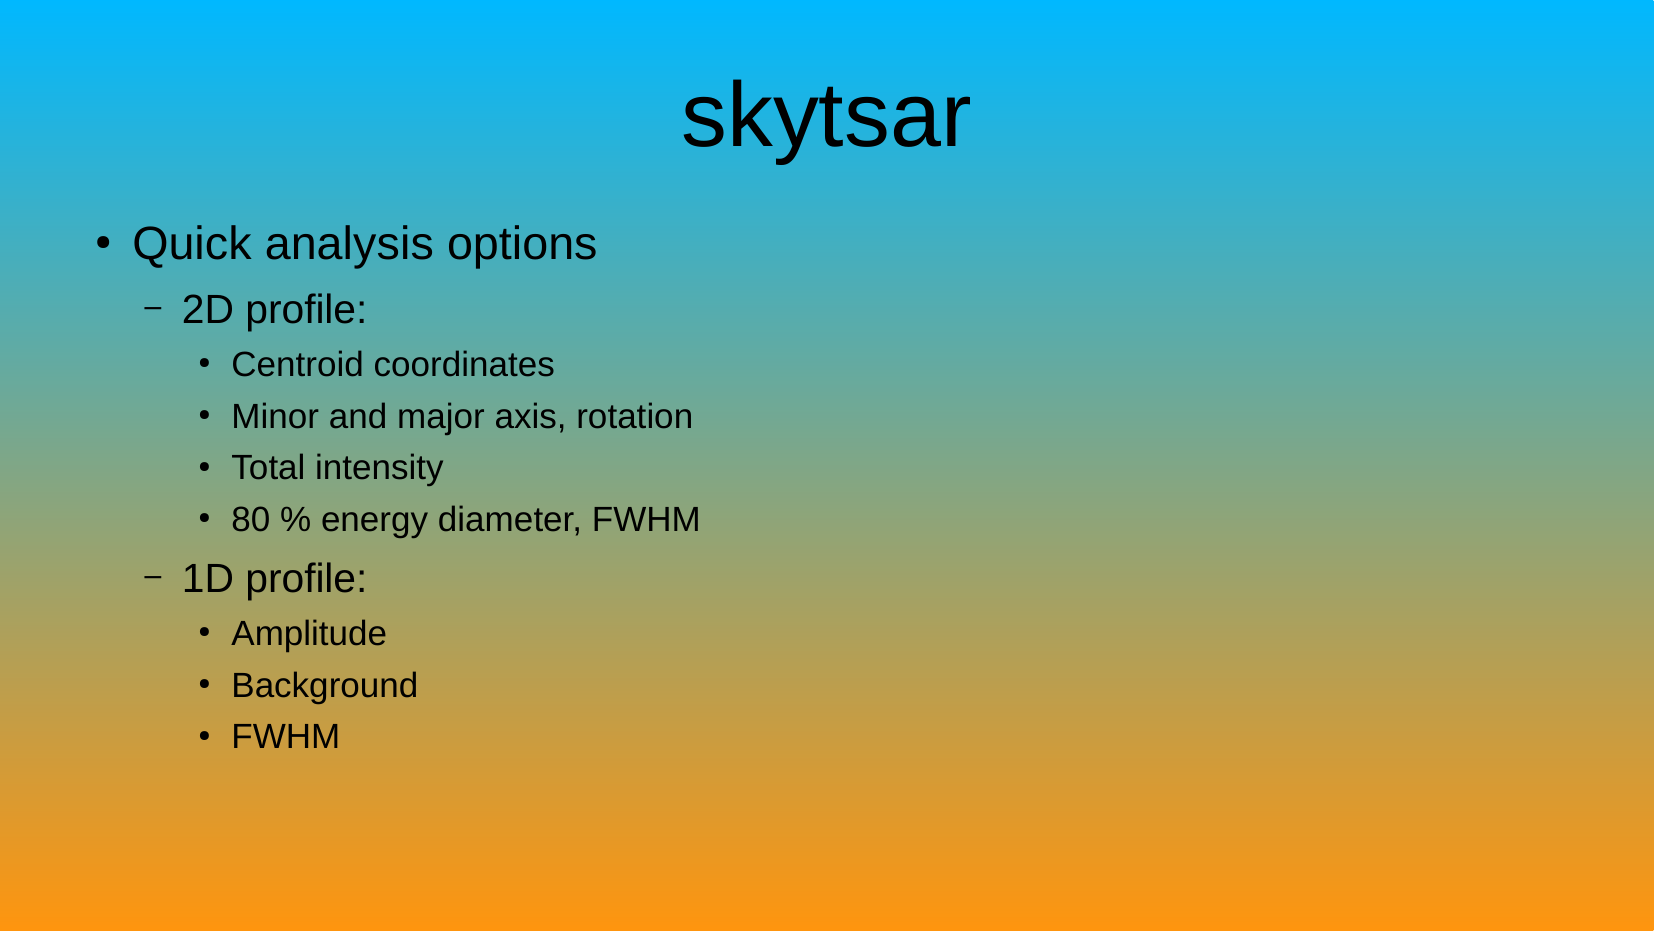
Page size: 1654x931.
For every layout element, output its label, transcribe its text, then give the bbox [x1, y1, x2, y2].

list Quick analysis options 2D profile: Centroid coordinates Minor and major axis, rotation Total intensity 80 % energy diameter, FWHM 1D profile: Amplitude Background FWHM [82, 217, 1571, 758]
title skytsar [82, 37, 1571, 193]
